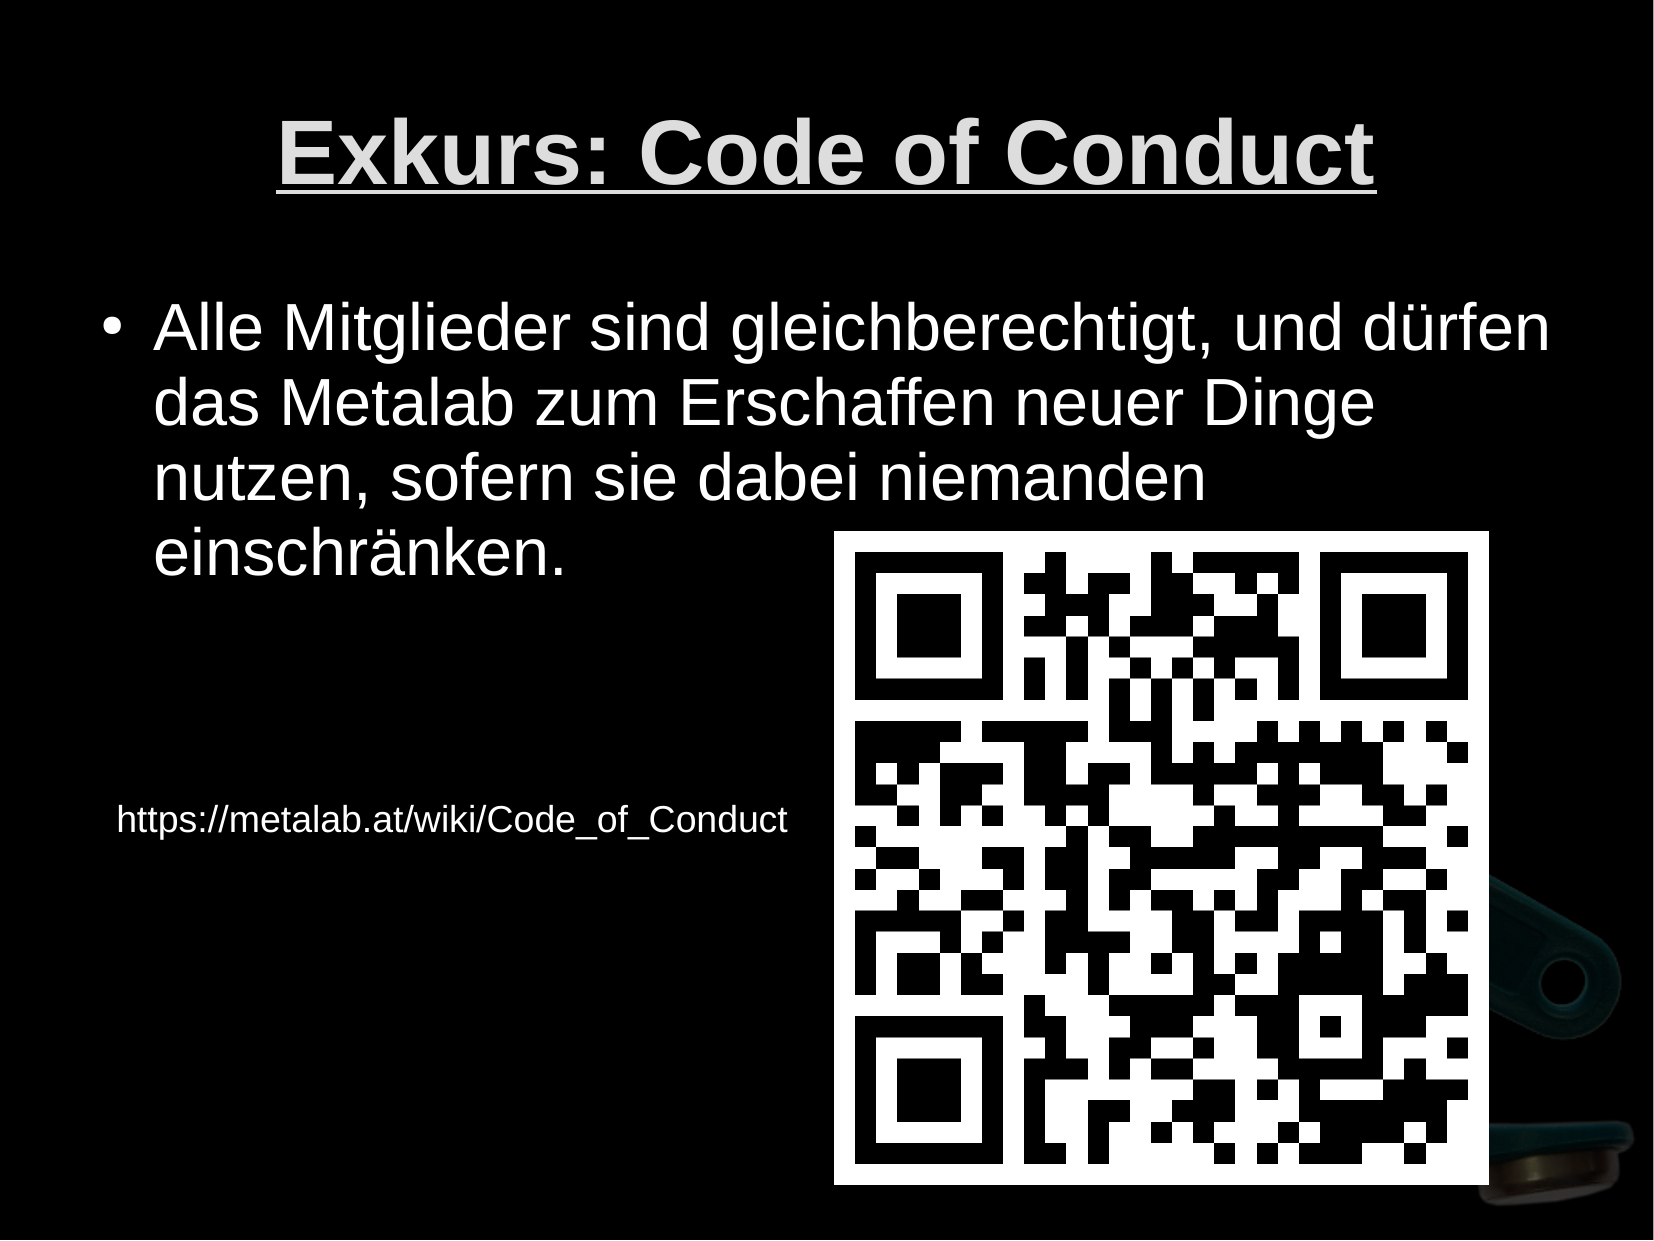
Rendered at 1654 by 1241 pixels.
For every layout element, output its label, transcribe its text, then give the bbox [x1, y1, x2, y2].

picture [834, 531, 1654, 1236]
text_box https://metalab.at/wiki/Code_of_Conduct [101, 791, 804, 849]
list Alle Mitglieder sind gleichberechtigt, und dürfen das Metalab zum Erschaffen neuer Dinge nutzen, sofern sie dabei niemanden einschränken. [82, 290, 1571, 1010]
title Exkurs: Code of Conduct [82, 49, 1571, 257]
